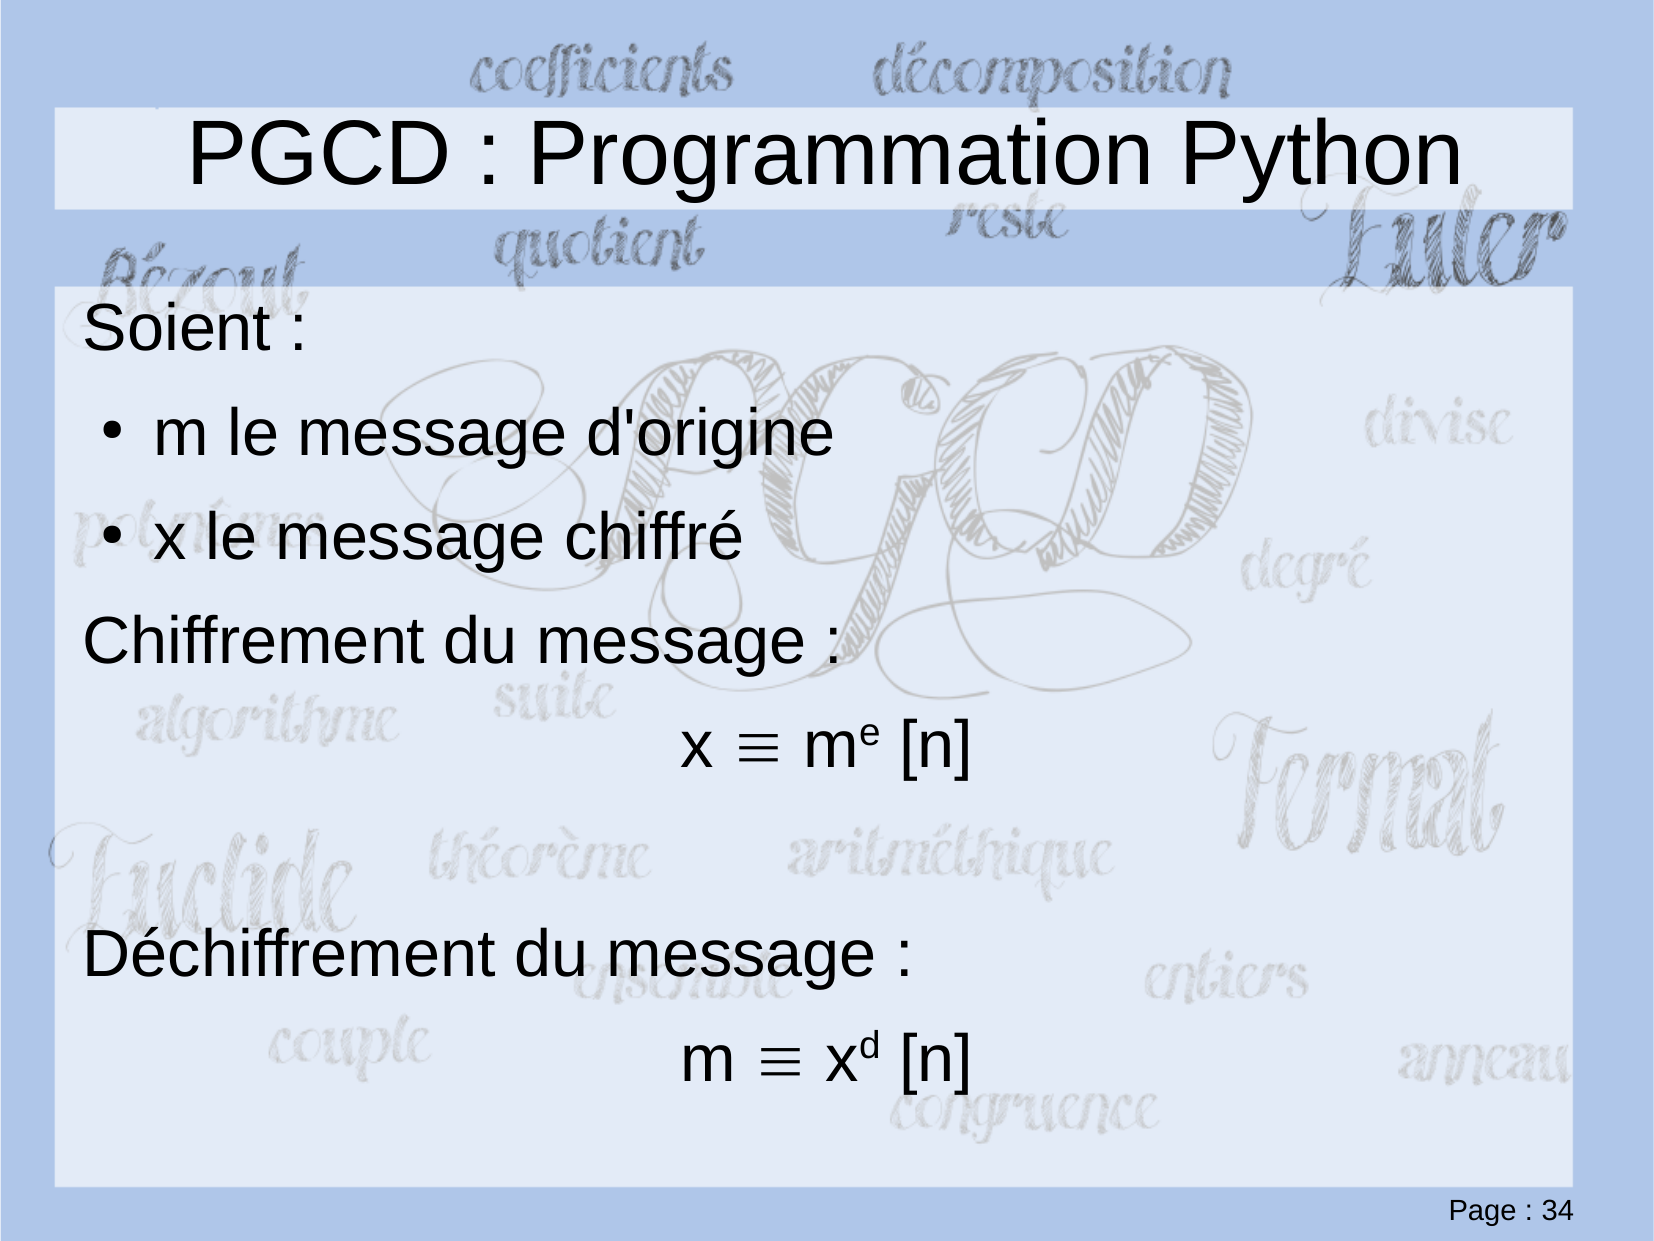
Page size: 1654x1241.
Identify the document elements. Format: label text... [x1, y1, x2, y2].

list Soient : m le message d'origine x le message chiffré Chiffrement du message : x º me [n] Déchiffrement du message : m º xd [n] [82, 290, 1571, 1158]
picture [0, 0, 1654, 1241]
title PGCD : Programmation Python [82, 49, 1571, 257]
